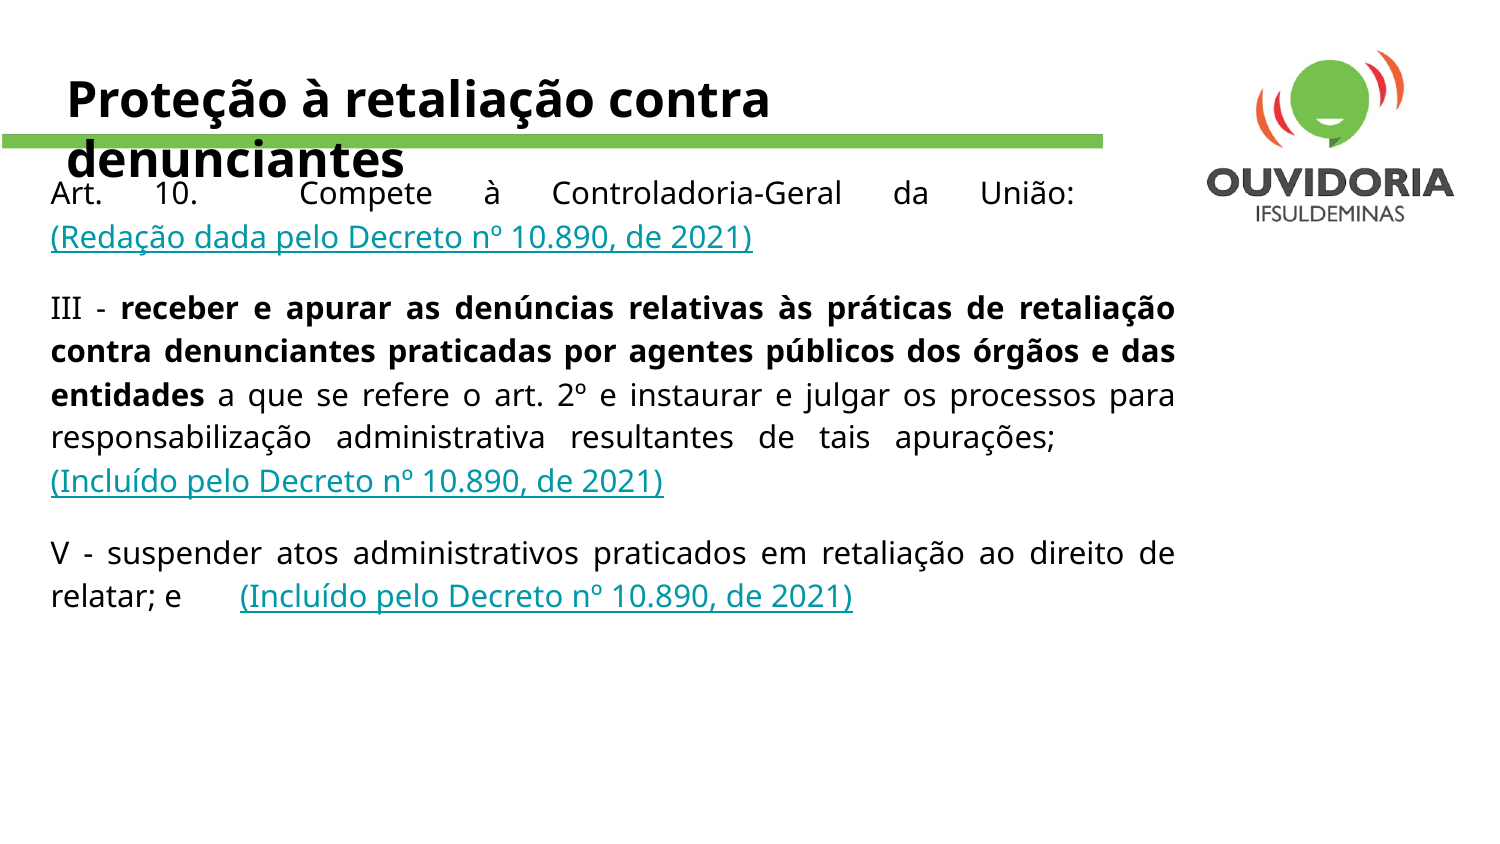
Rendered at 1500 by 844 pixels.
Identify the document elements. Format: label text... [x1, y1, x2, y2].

text_box Proteção à retaliação contra denunciantes [51, 52, 1093, 130]
text_box Art. 10. Compete à Controladoria-Geral da União: (Redação dada pelo Decreto nº 10.890, de 2021) III - receber e apurar as denúncias relativas às práticas de retaliação contra denunciantes praticadas por agentes públicos dos órgãos e das entidades a que se refere o art. 2º e instaurar e julgar os processos para responsabilização administrativa resultantes de tais apurações; (Incluído pelo Decreto nº 10.890, de 2021) V - suspender atos administrativos praticados em retaliação ao direito de relatar; e (Incluído pelo Decreto nº 10.890, de 2021) [35, 152, 1205, 739]
picture [2, 0, 1500, 844]
